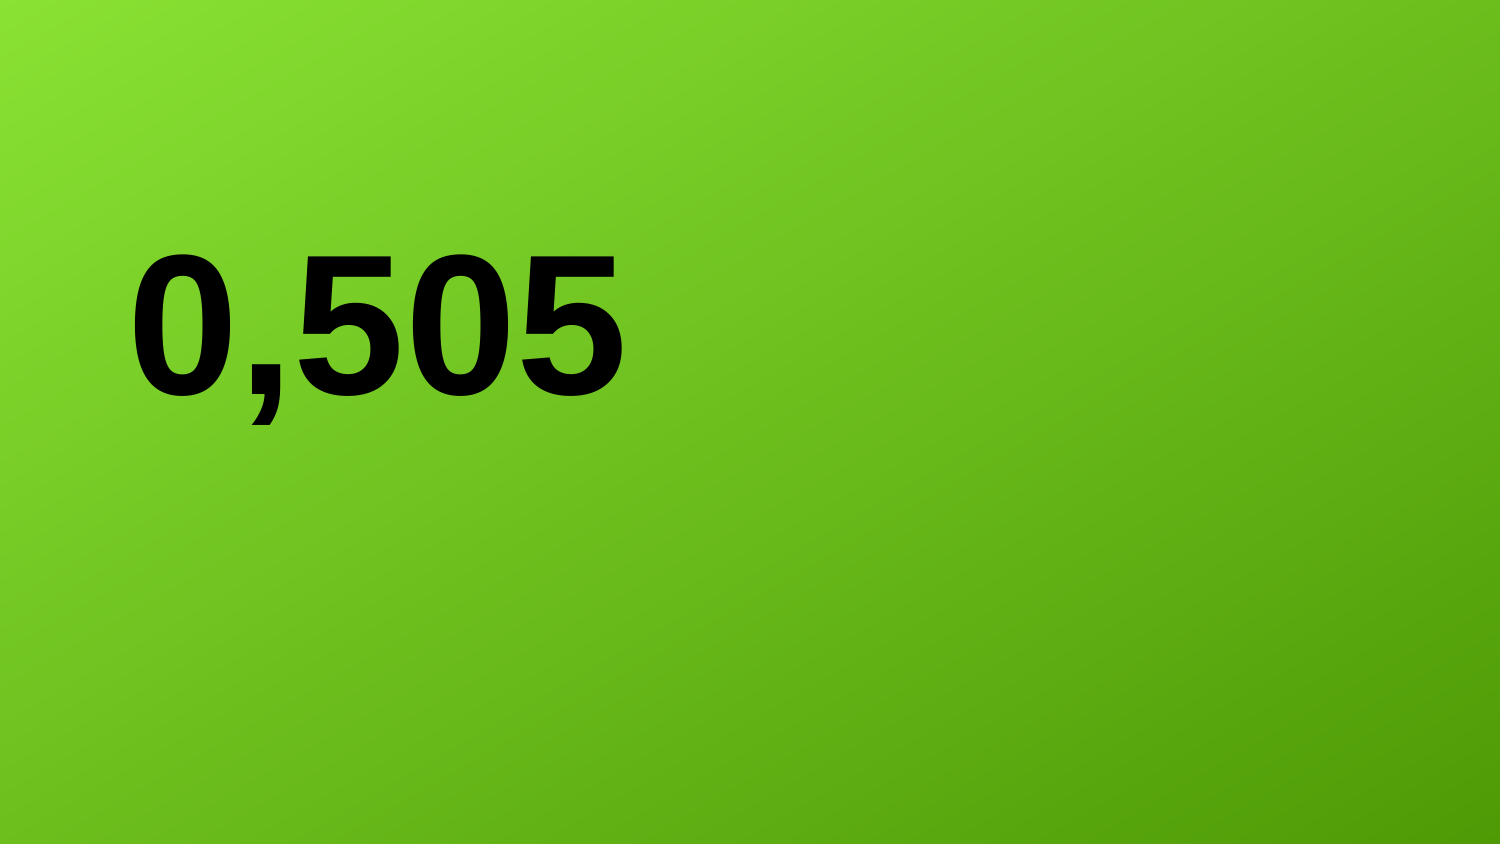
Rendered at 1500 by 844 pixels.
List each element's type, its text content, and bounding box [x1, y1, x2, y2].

text_box 0,505 [112, 259, 1388, 450]
text_box 0,505 [440, 276, 480, 374]
text_box 0,505 [162, 276, 202, 374]
